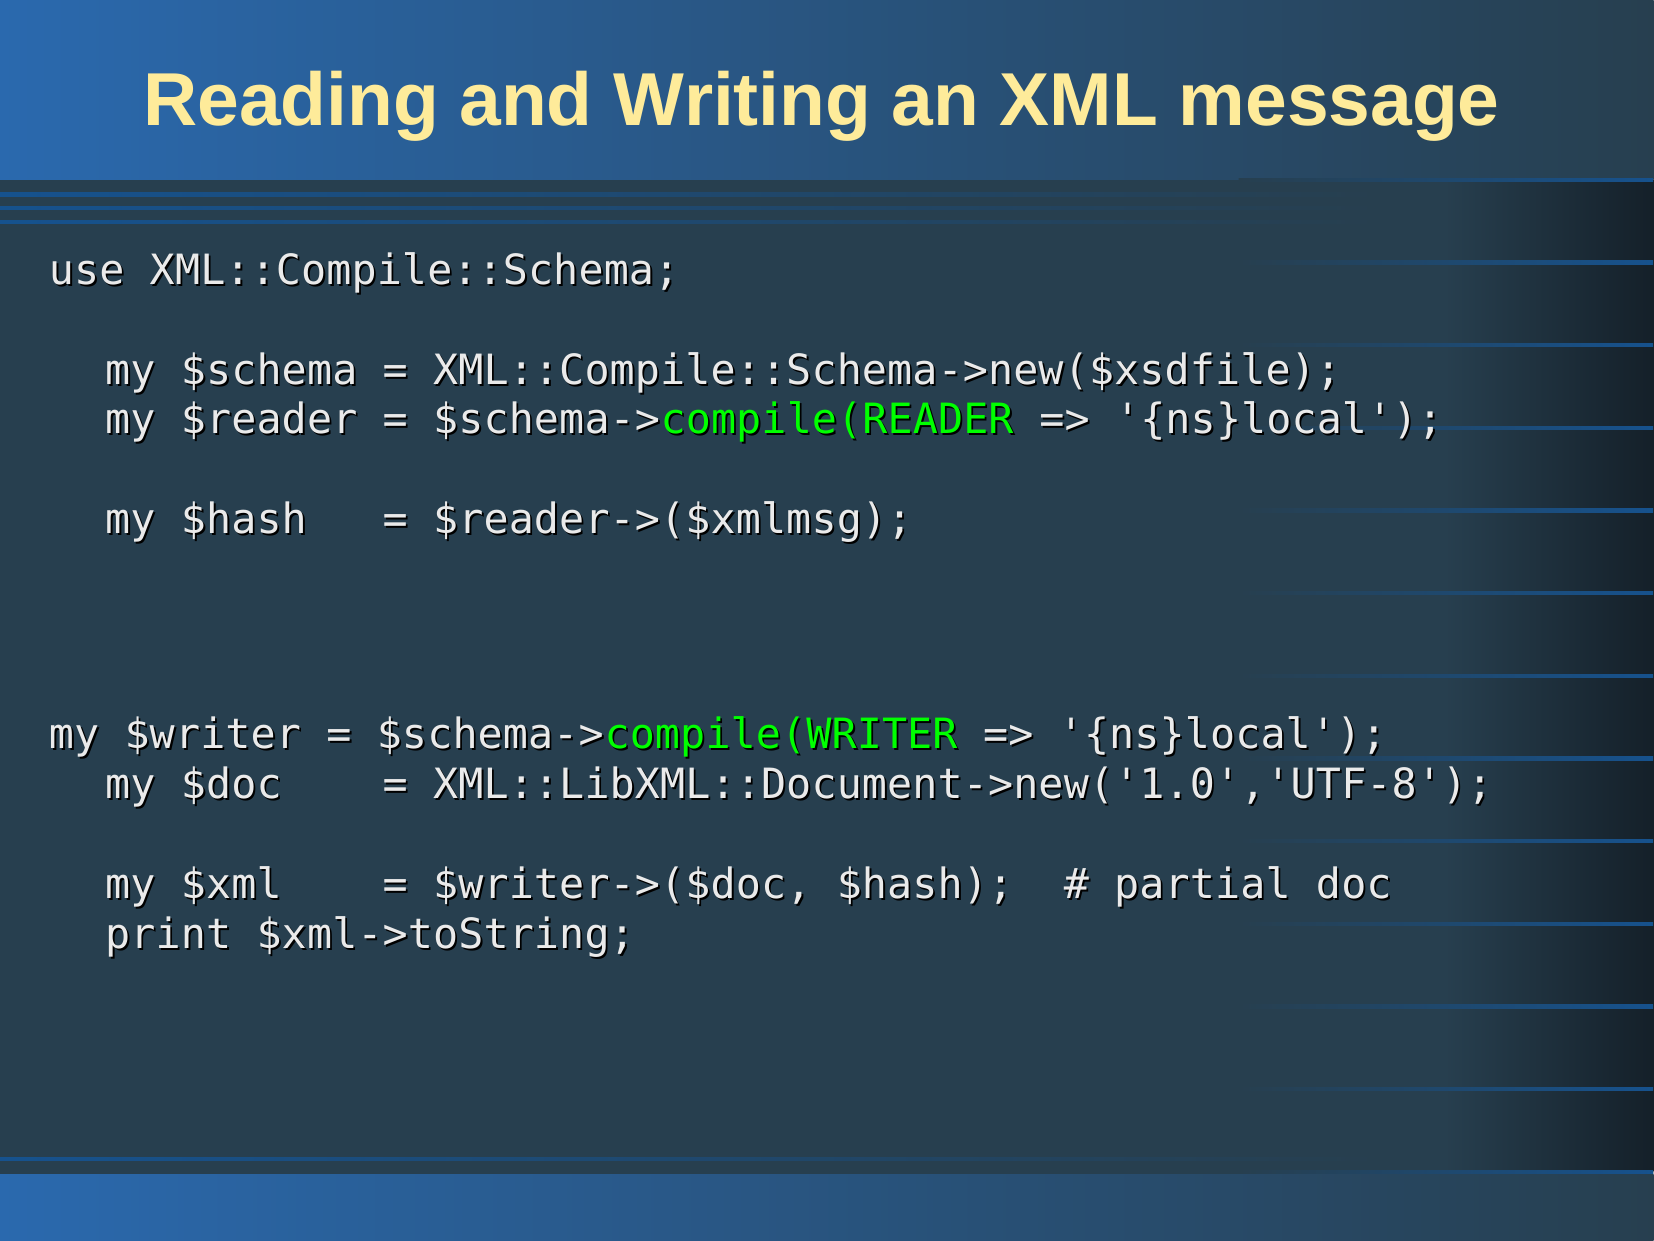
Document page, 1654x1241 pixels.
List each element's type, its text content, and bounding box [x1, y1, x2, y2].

list use XML::Compile::Schema; my $schema = XML::Compile::Schema->new($xsdfile); my $reader = $schema->compile(READER => '{ns}local'); my $hash = $reader->($xmlmsg); my $writer = $schema->compile(WRITER => '{ns}local'); my $doc = XML::LibXML::Document->new('1.0','UTF-8'); my $xml = $writer->($doc, $hash); # partial doc print $xml->toString; [49, 244, 1538, 1126]
title Reading and Writing an XML message [91, 34, 1553, 158]
